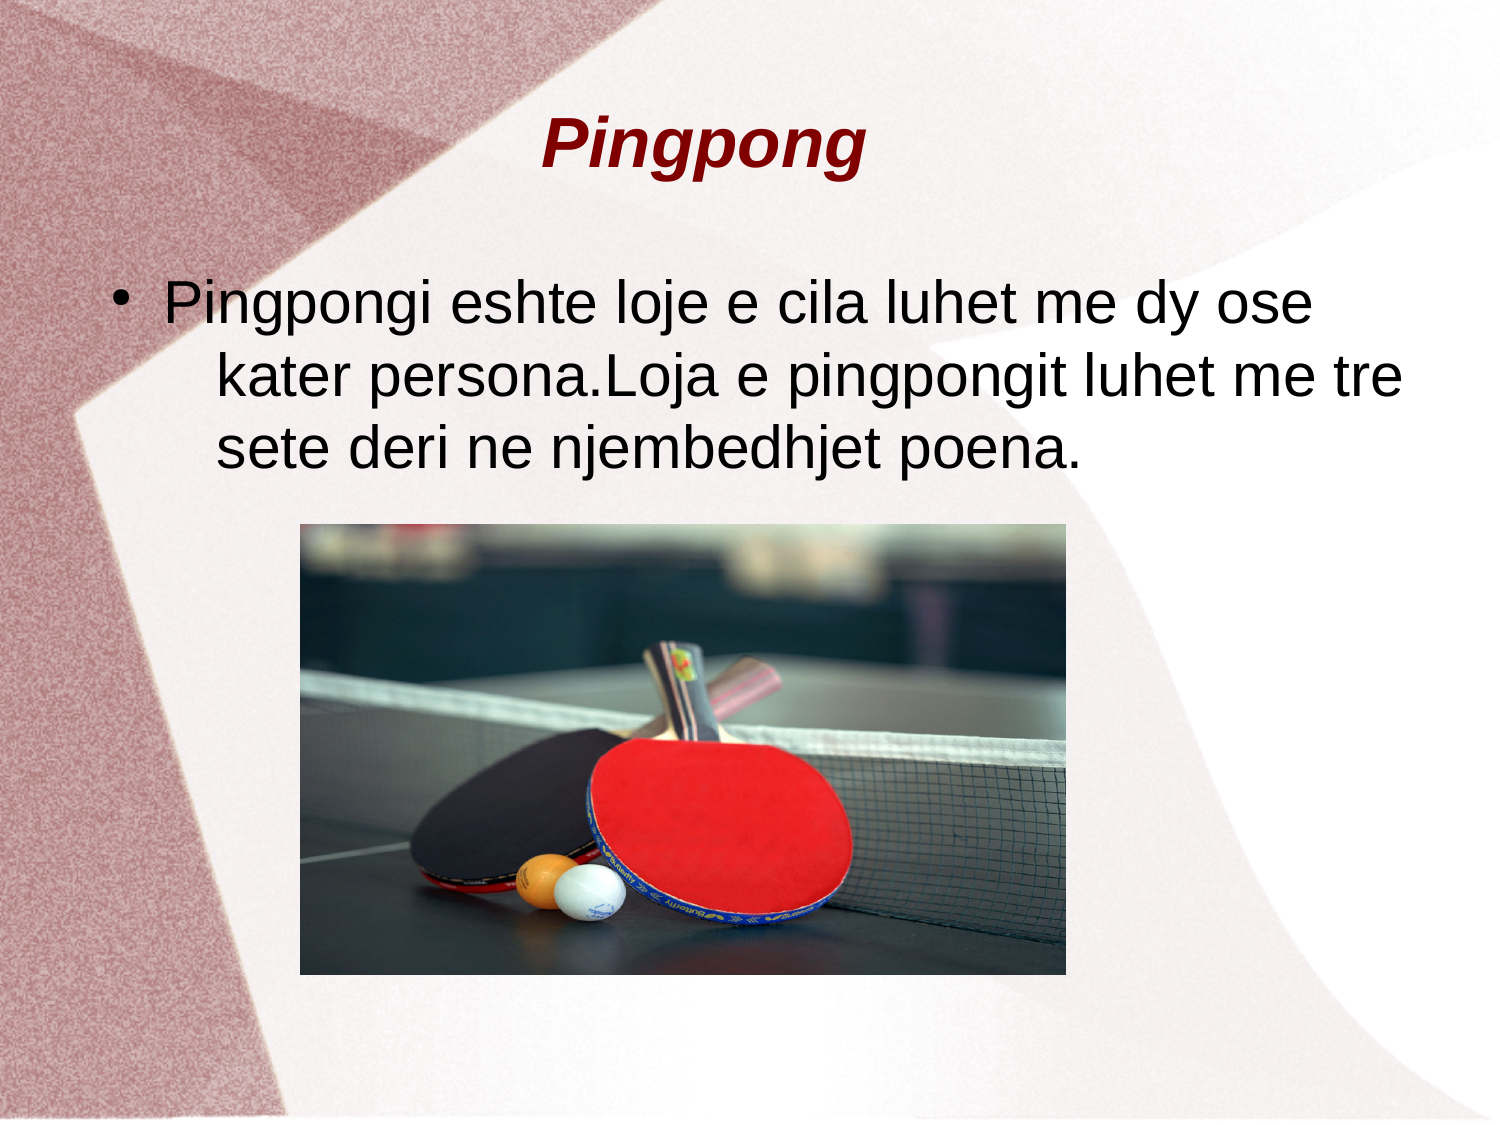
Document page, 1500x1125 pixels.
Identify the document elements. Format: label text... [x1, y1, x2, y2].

list Pingpongi eshte loje e cila luhet me dy ose kater persona.Loja e pingpongit luhet me tre sete deri ne njembedhjet poena. [75, 262, 1426, 990]
title Pingpong [541, 44, 1458, 233]
picture [300, 525, 1066, 976]
